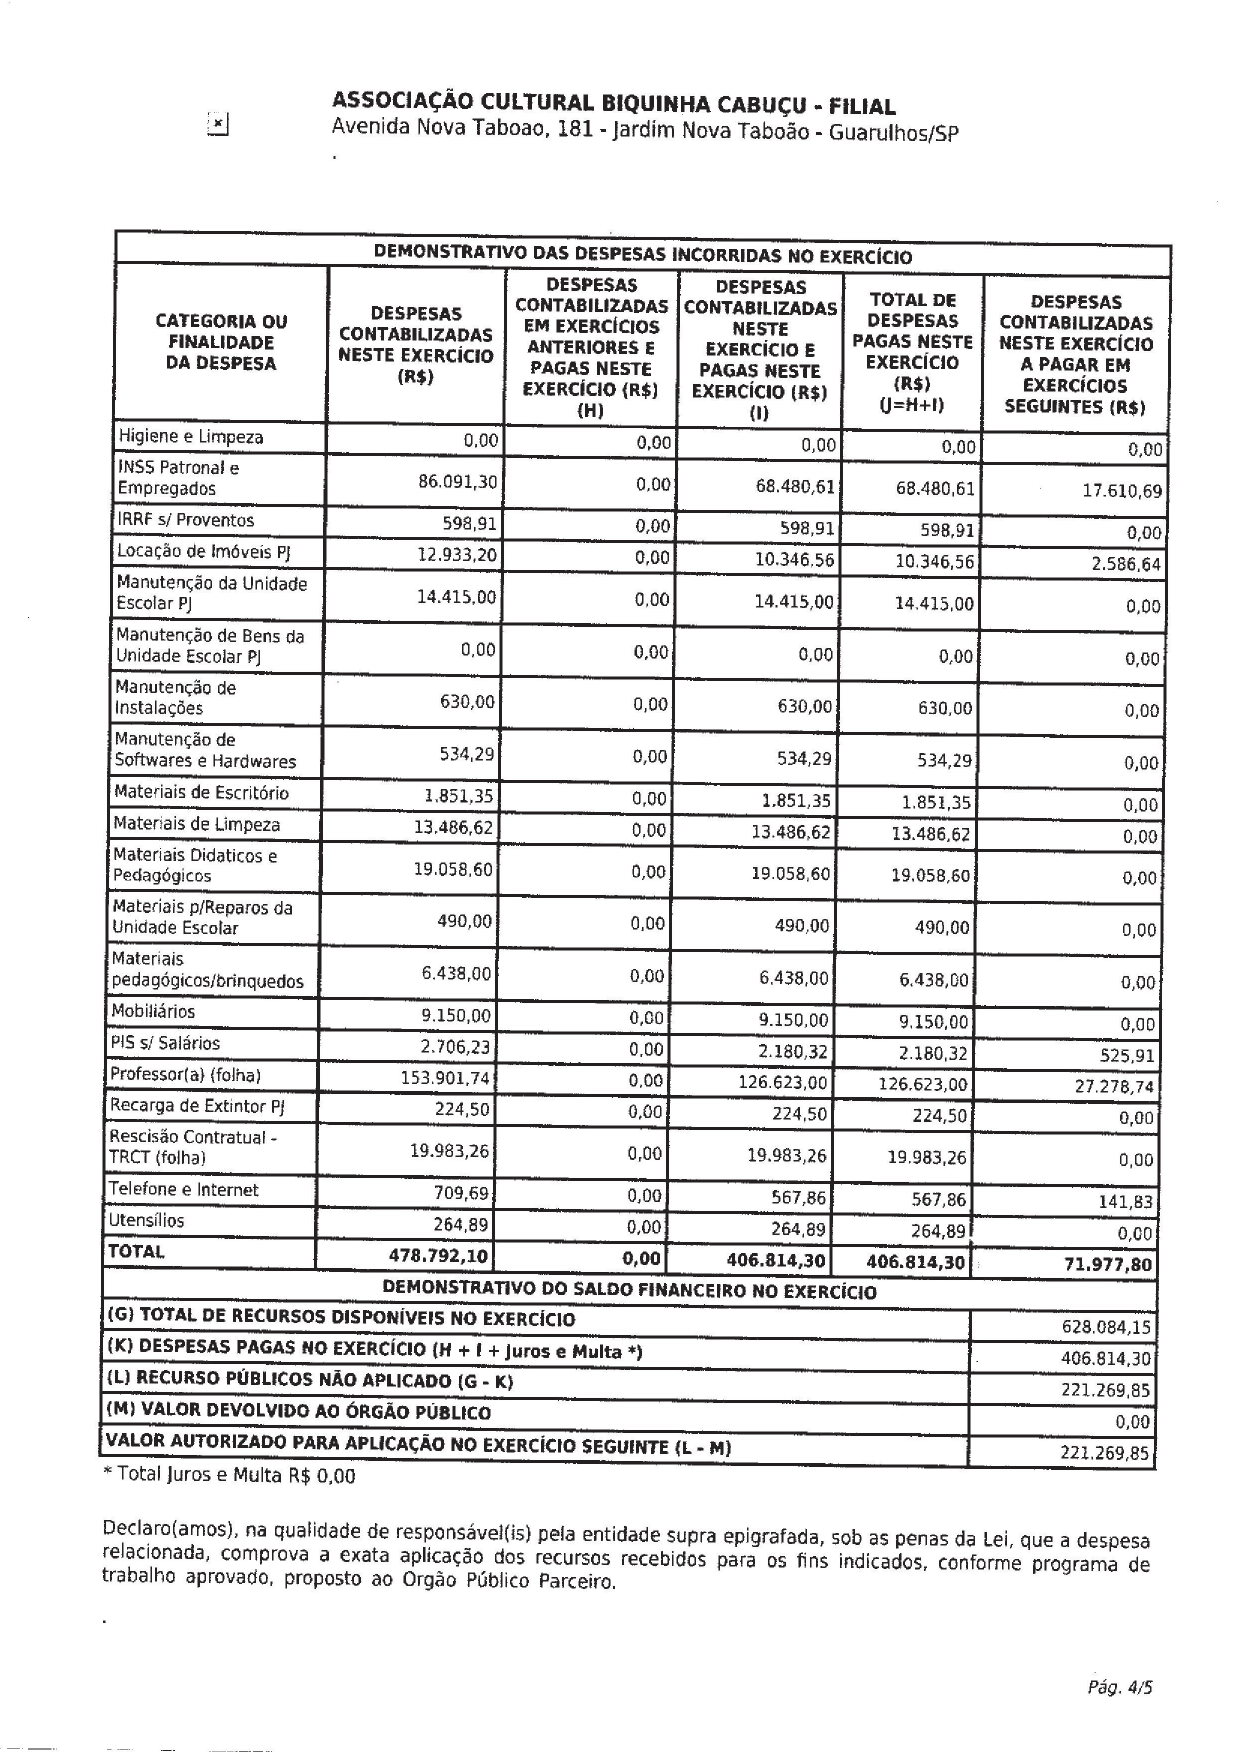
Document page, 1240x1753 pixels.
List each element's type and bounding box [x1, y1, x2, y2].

text_box [0, 2, 1238, 1752]
